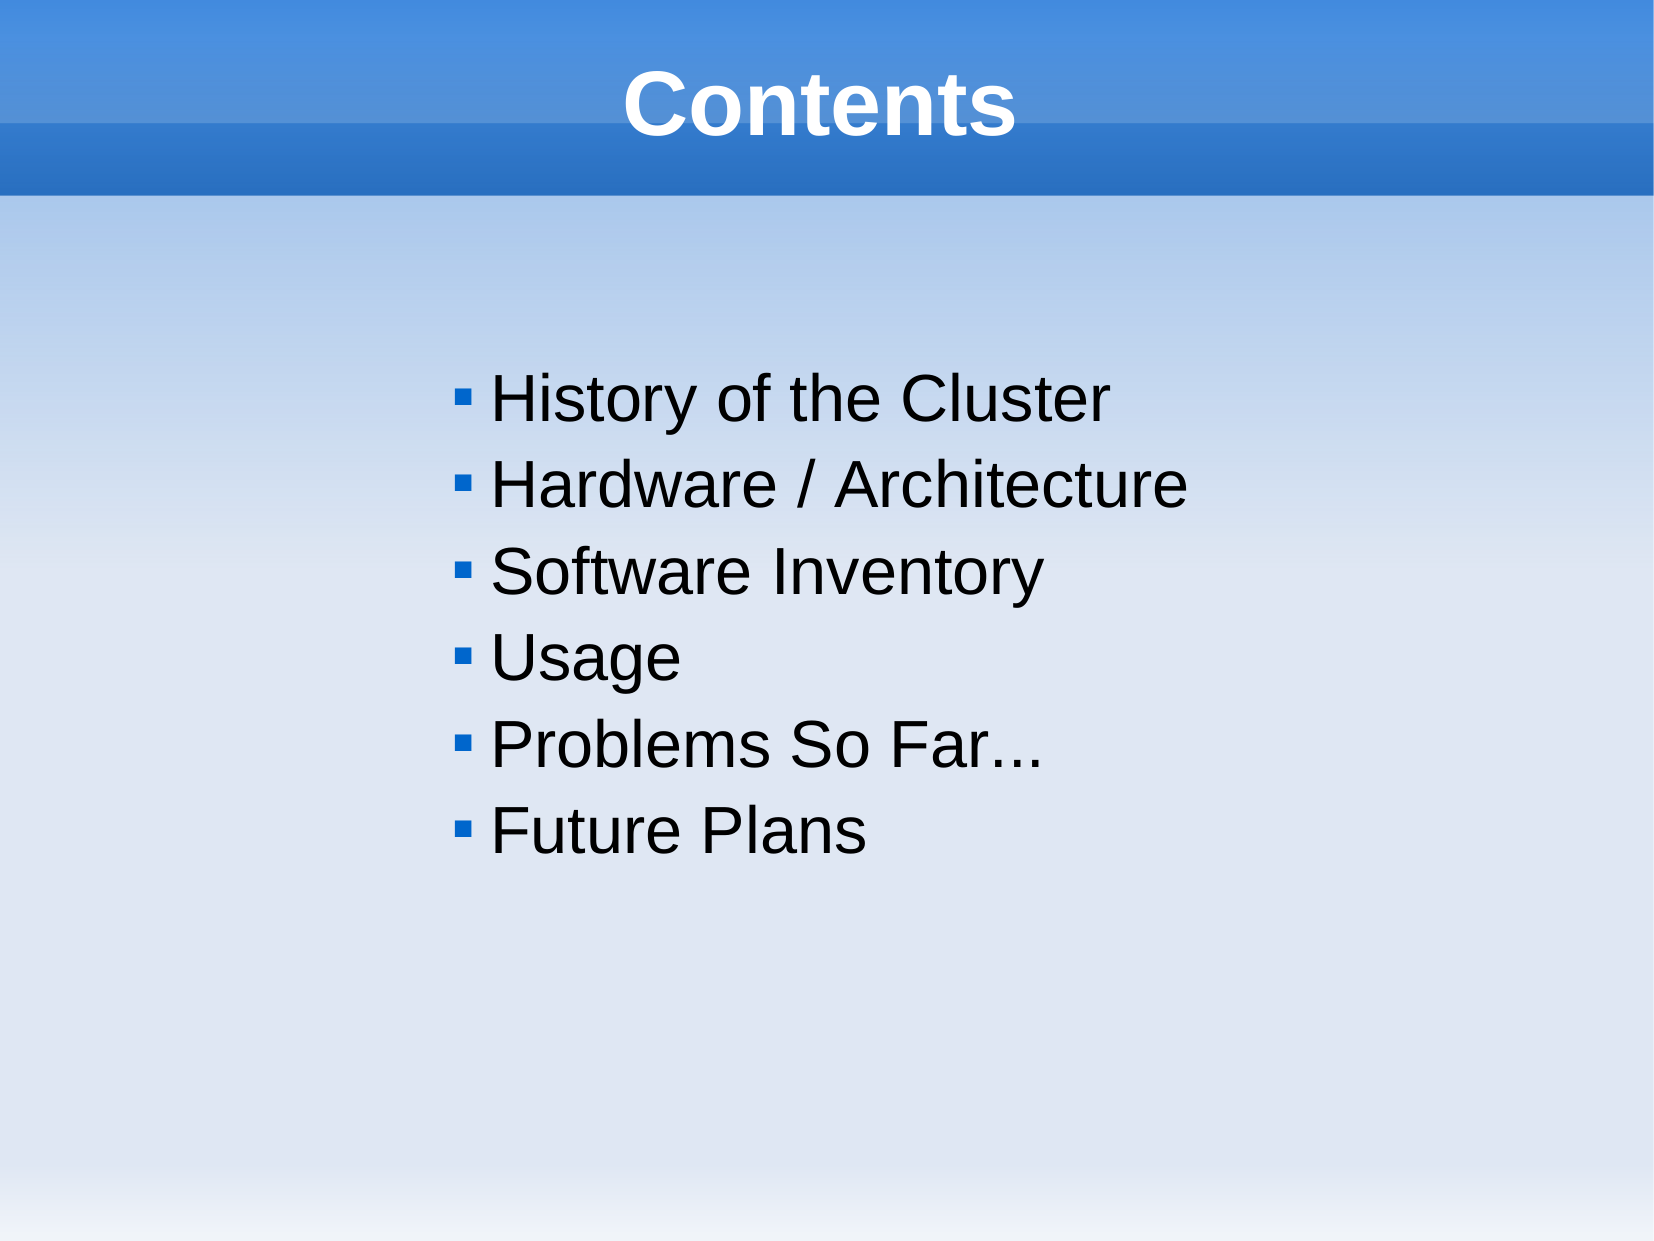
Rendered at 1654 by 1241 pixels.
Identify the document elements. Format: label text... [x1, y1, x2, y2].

picture [0, 0, 1654, 1241]
title Contents [76, 0, 1565, 208]
list History of the Cluster Hardware / Architecture Software Inventory Usage Problems So Far... Future Plans [0, 274, 1447, 1093]
